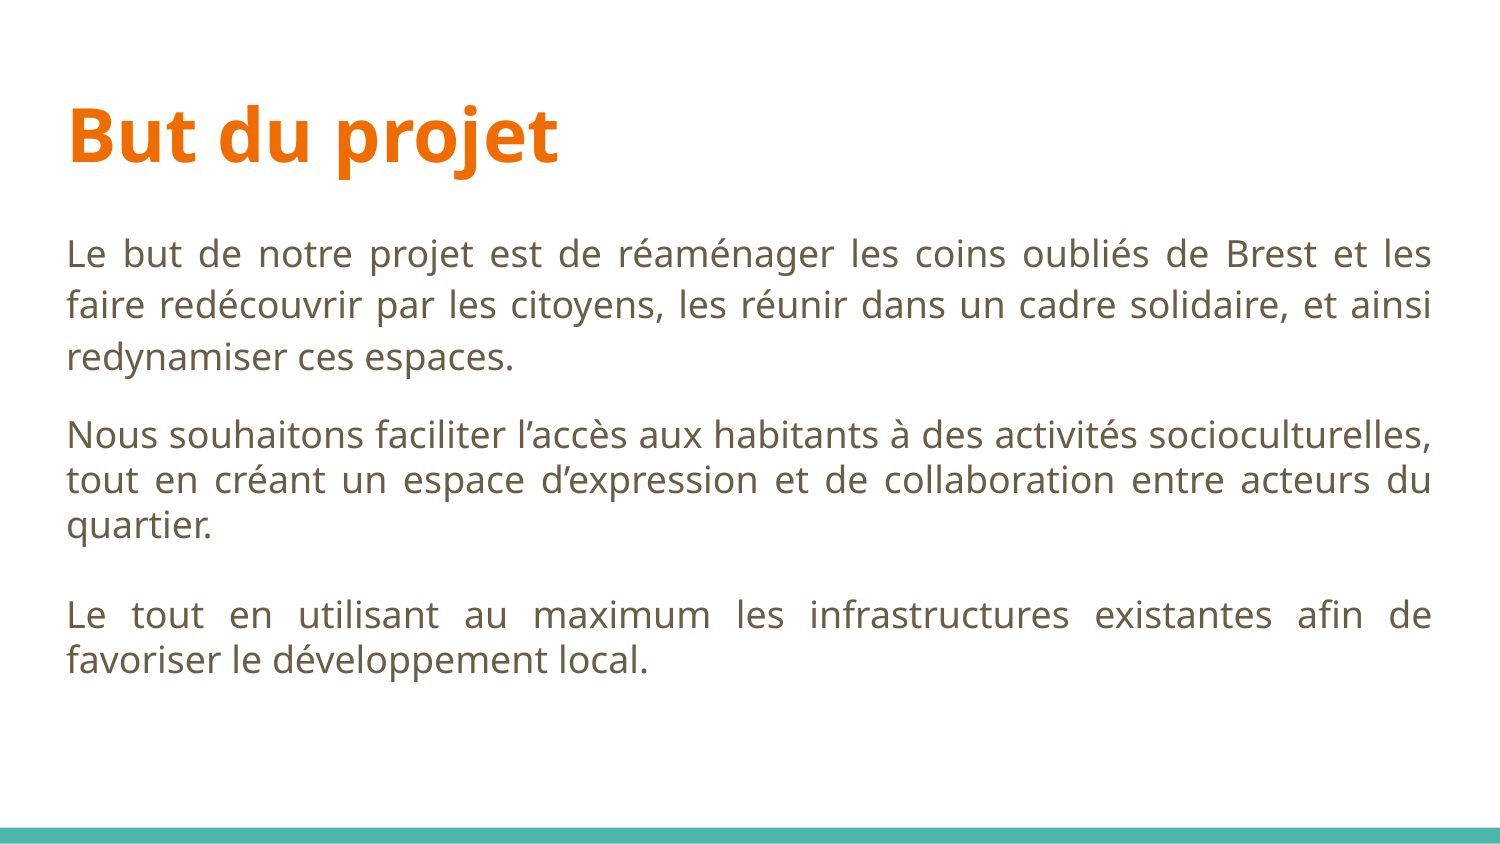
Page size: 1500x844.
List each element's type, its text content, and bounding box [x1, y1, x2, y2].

title But du projet [51, 72, 1449, 189]
list Le but de notre projet est de réaménager les coins oubliés de Brest et les faire redécouvrir par les citoyens, les réunir dans un cadre solidaire, et ainsi redynamiser ces espaces. Nous souhaitons faciliter l’accès aux habitants à des activités socioculturelles, tout en créant un espace d’expression et de collaboration entre acteurs du quartier. Le tout en utilisant au maximum les infrastructures existantes afin de favoriser le développement local. [51, 207, 1449, 750]
